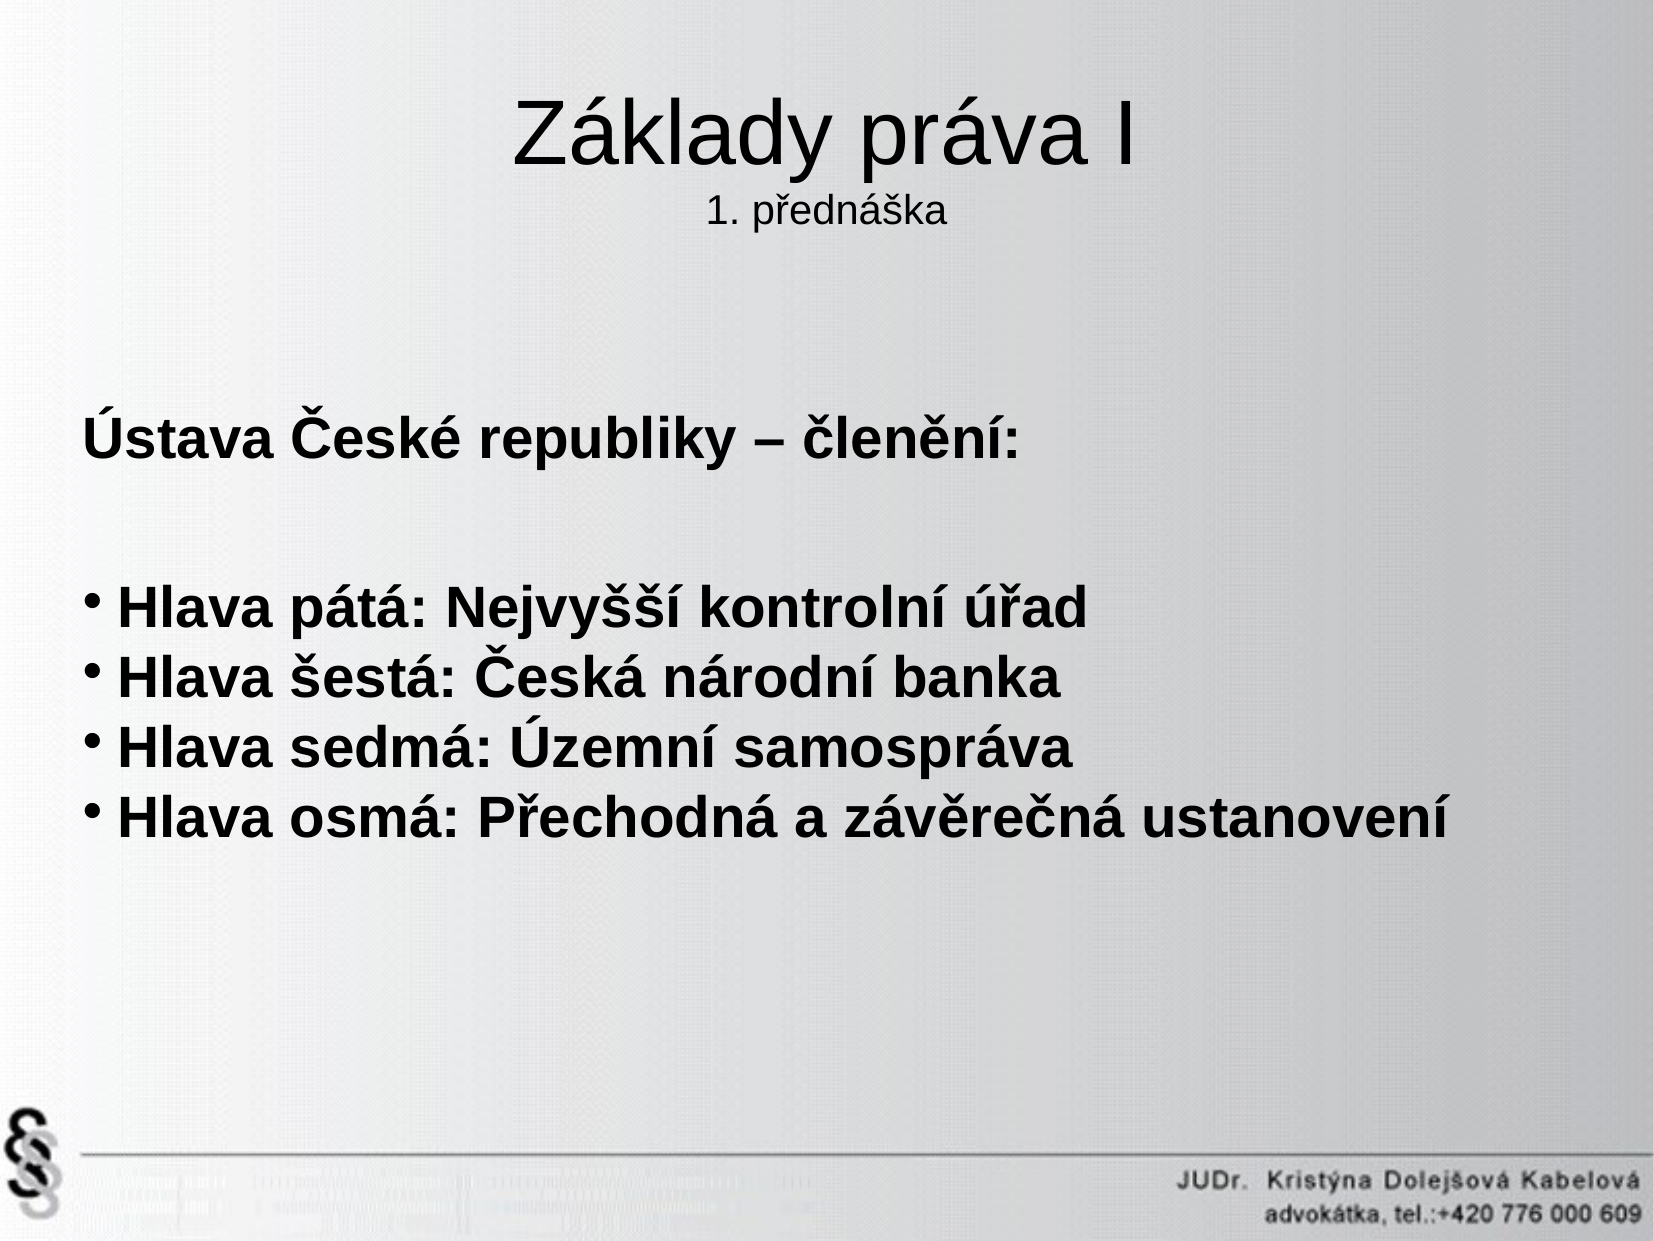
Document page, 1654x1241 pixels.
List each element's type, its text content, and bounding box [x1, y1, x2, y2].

picture [0, 0, 1654, 1241]
text_box Základy práva I 1. přednáška [82, 49, 1571, 257]
text_box Ústava České republiky – členění: Hlava pátá: Nejvyšší kontrolní úřad Hlava šestá: Česká národní banka Hlava sedmá: Územní samospráva Hlava osmá: Přechodná a závěrečná ustanovení [82, 290, 1571, 1010]
